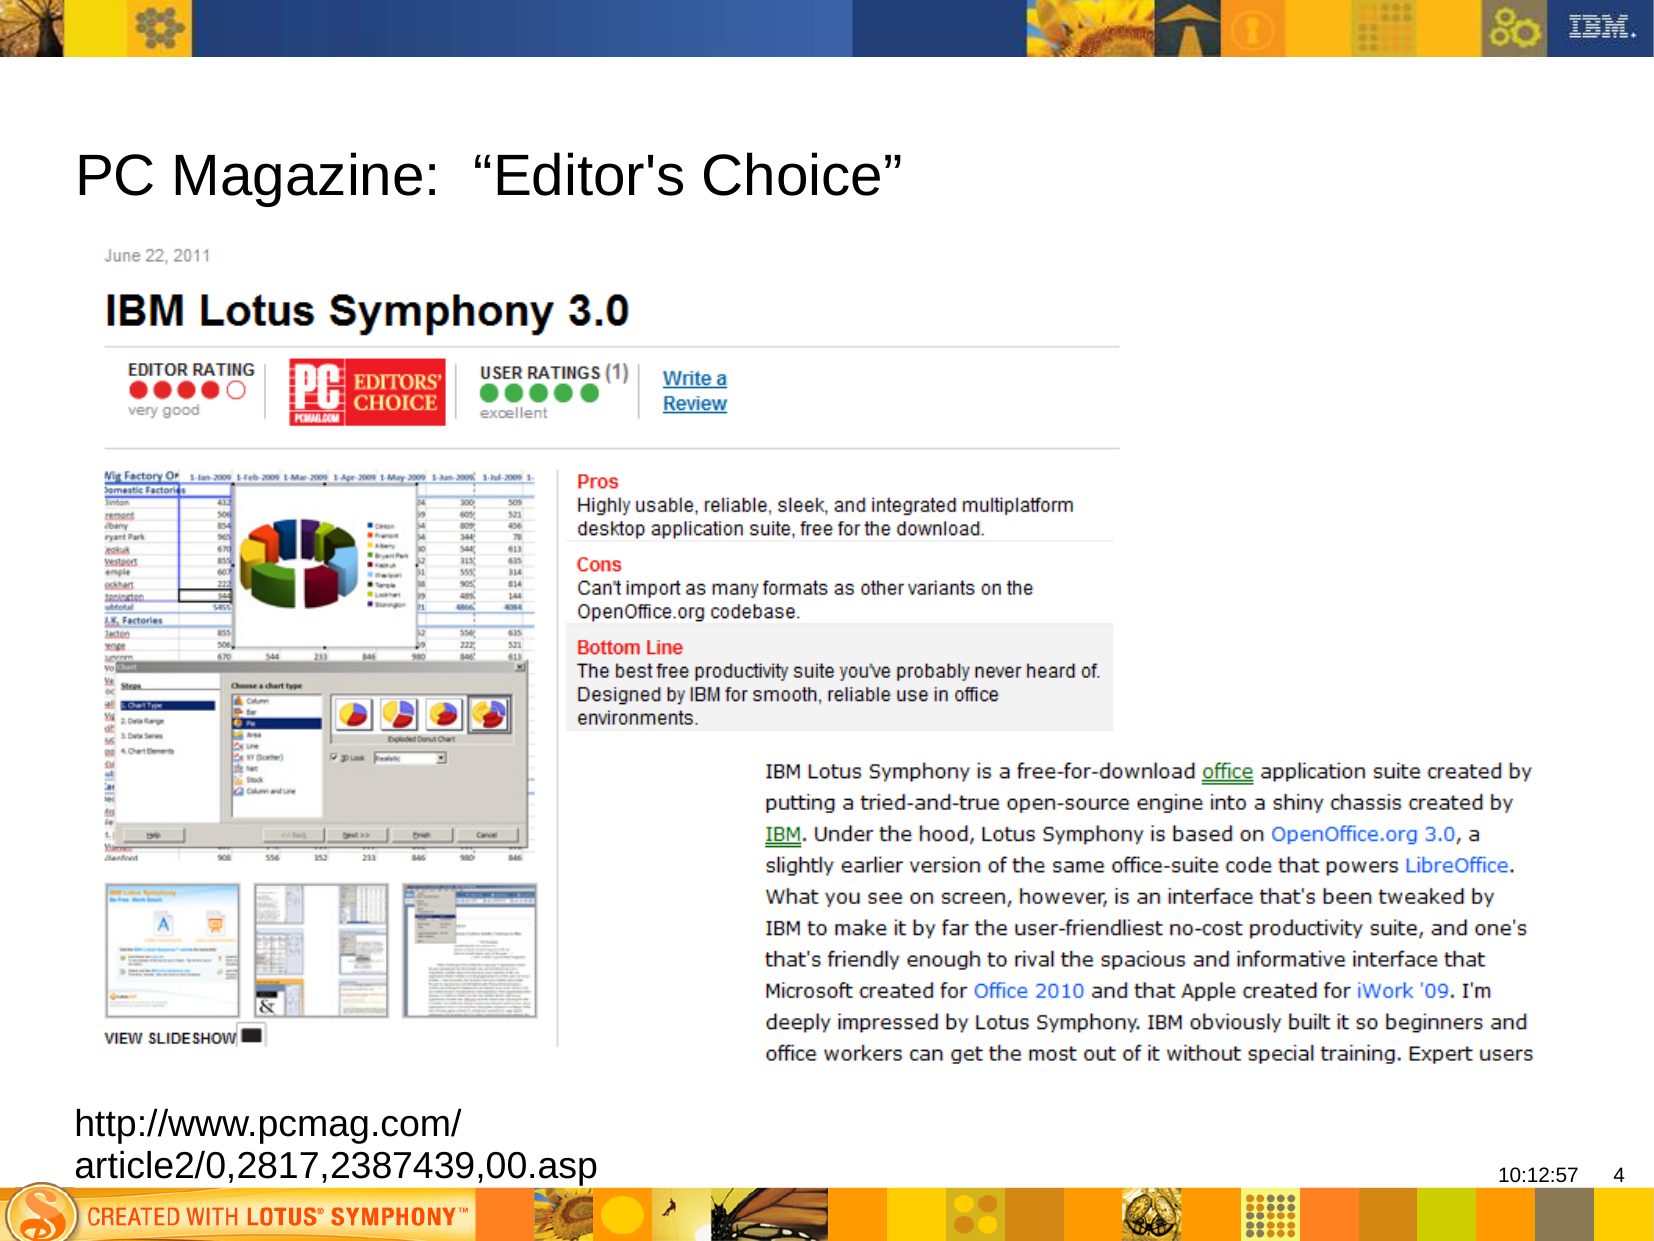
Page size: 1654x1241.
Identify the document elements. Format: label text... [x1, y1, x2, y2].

text_box http://www.pcmag.com/article2/0,2817,2387439,00.asp [59, 1095, 999, 1153]
picture [0, 0, 1654, 57]
picture [0, 1182, 1654, 1241]
title PC Magazine: “Editor's Choice” [75, 131, 1351, 218]
picture [44, 229, 1548, 1075]
